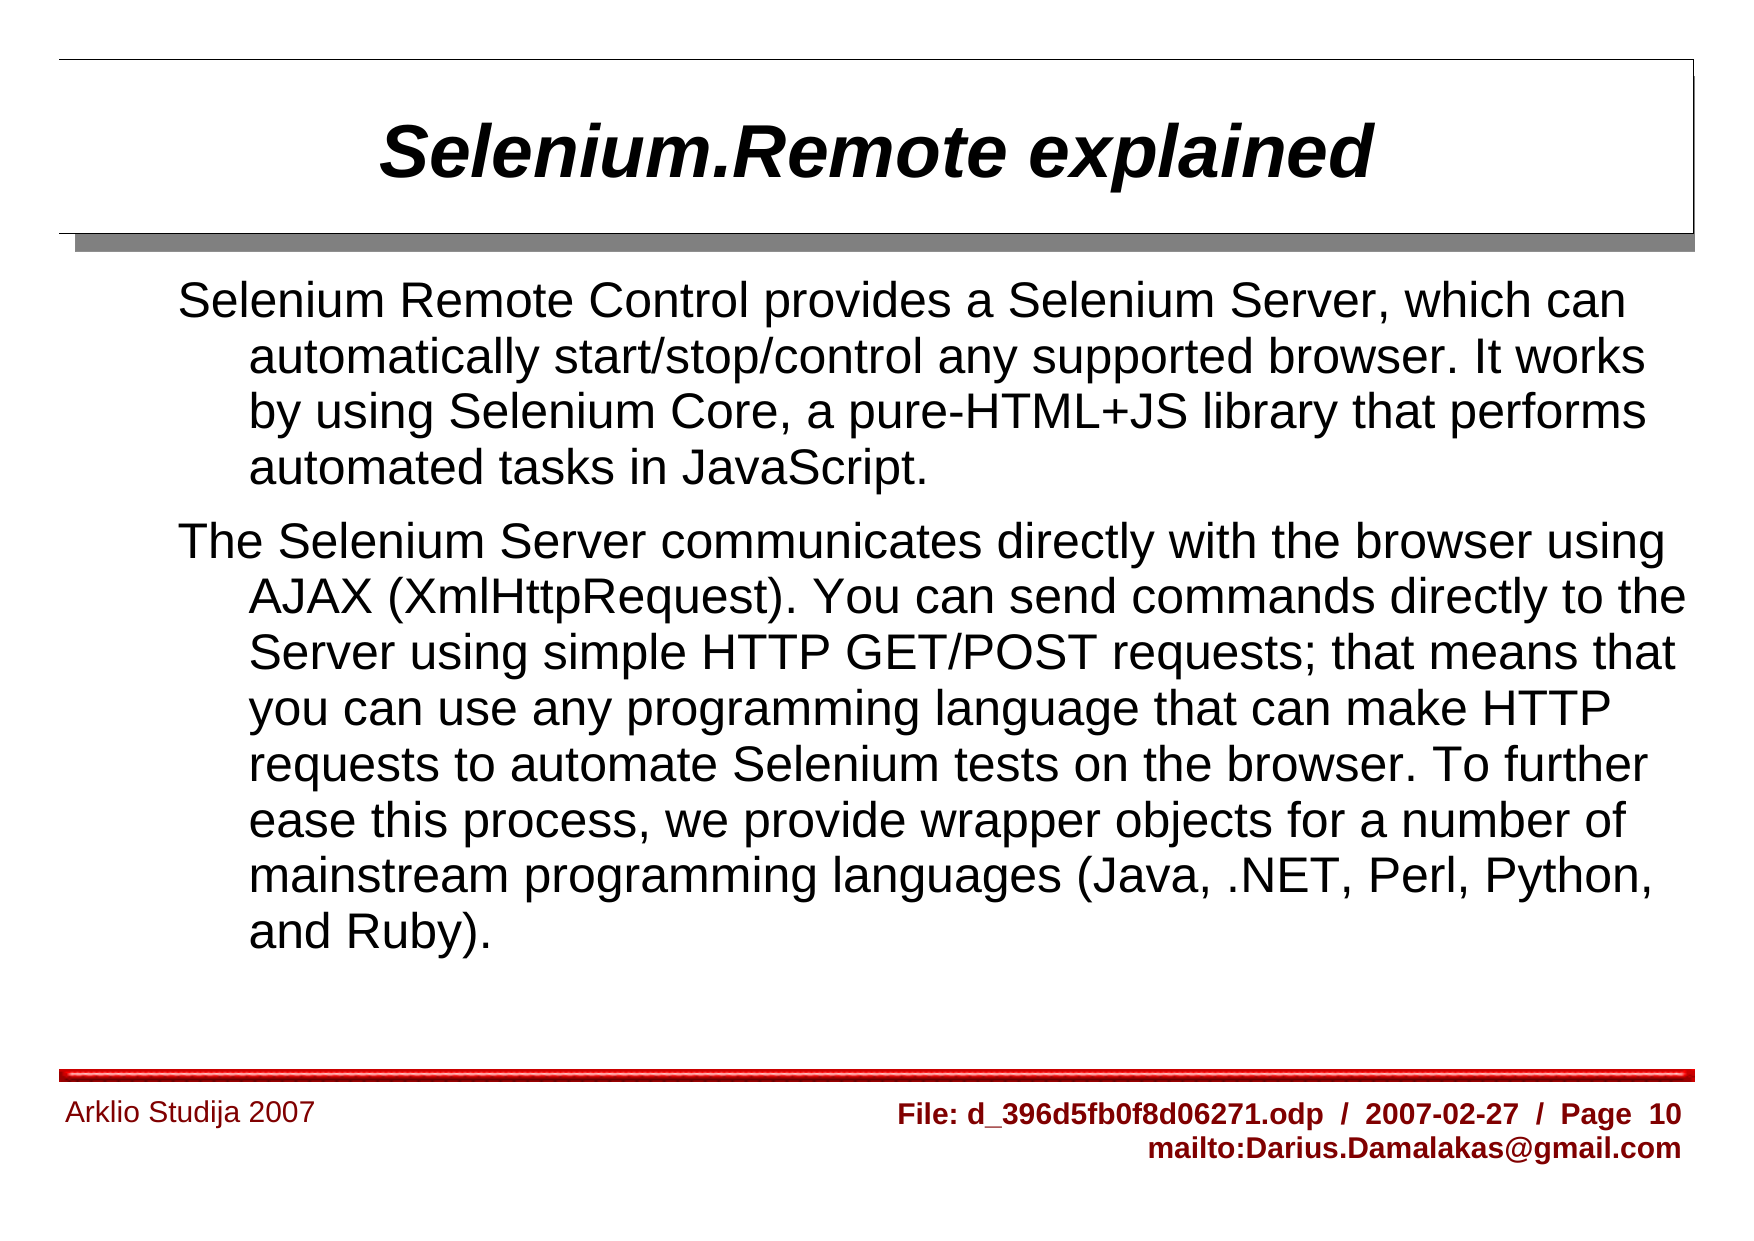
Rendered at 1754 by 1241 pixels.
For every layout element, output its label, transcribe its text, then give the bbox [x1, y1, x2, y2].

list Selenium Remote Control provides a Selenium Server, which can automatically start/stop/control any supported browser. It works by using Selenium Core, a pure-HTML+JS library that performs automated tasks in JavaScript. The Selenium Server communicates directly with the browser using AJAX (XmlHttpRequest). You can send commands directly to the Server using simple HTTP GET/POST requests; that means that you can use any programming language that can make HTTP requests to automate Selenium tests on the browser. To further ease this process, we provide wrapper objects for a number of mainstream programming languages (Java, .NET, Perl, Python, and Ruby). [71, 272, 1695, 1055]
title Selenium.Remote explained [59, 59, 1695, 244]
picture [59, 1069, 1695, 1082]
